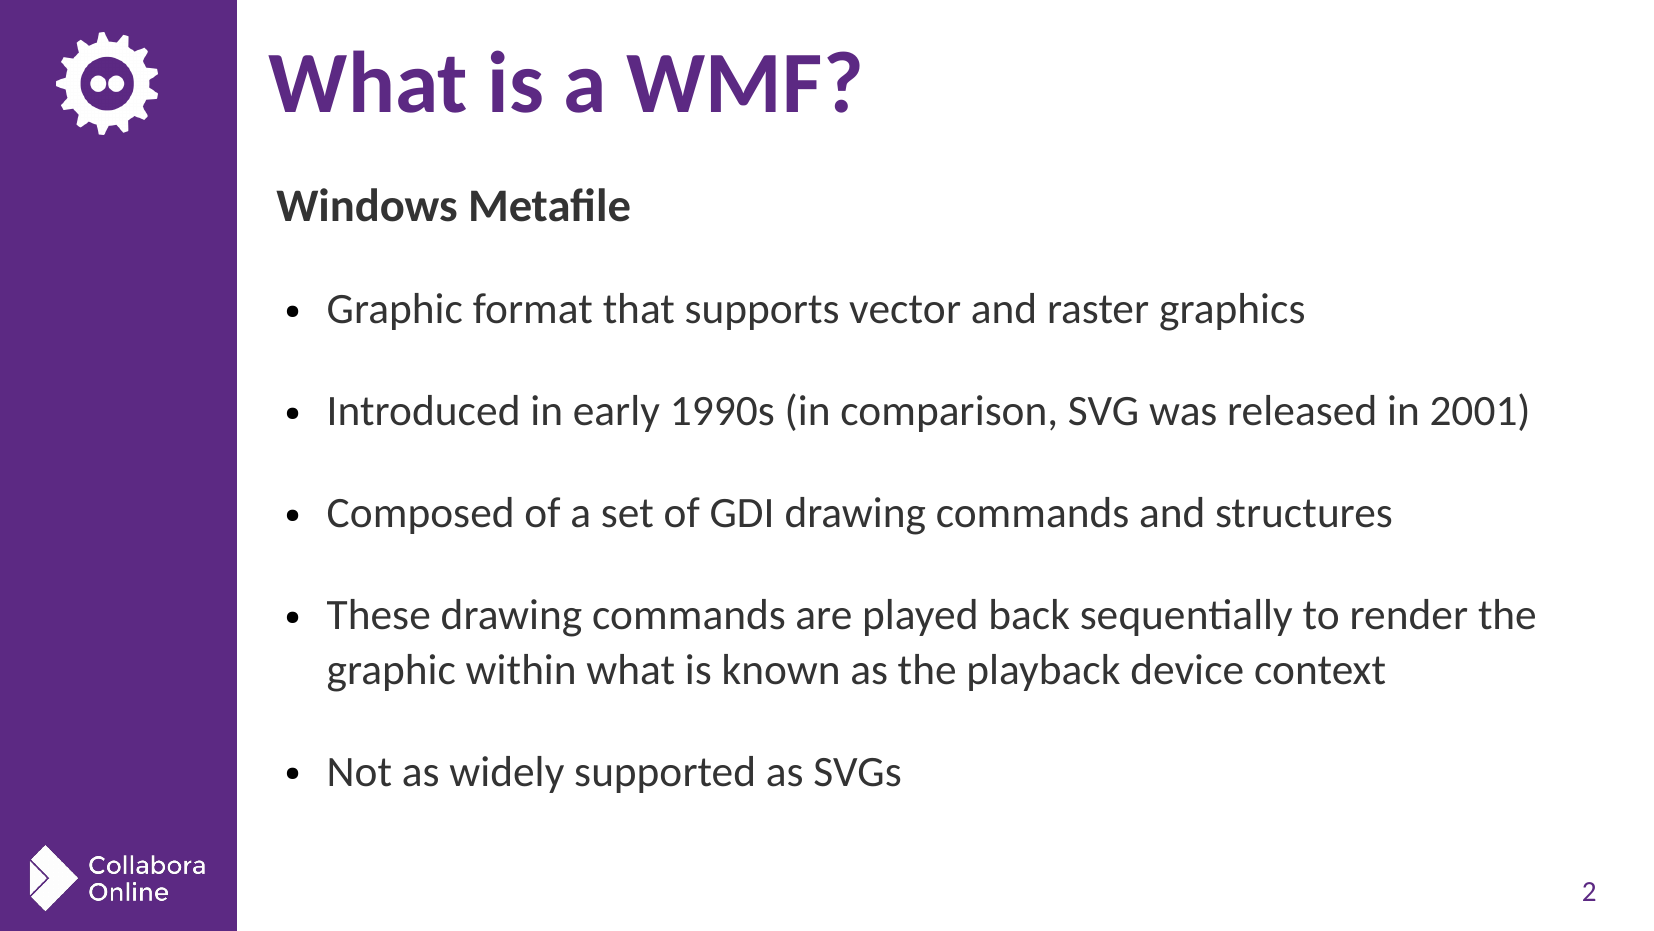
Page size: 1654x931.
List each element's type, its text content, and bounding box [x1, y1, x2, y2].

title What is a WMF? [268, 3, 1654, 135]
picture [56, 32, 158, 135]
list Windows Metafile Graphic format that supports vector and raster graphics Introduced in early 1990s (in comparison, SVG was released in 2001) Composed of a set of GDI drawing commands and structures These drawing commands are played back sequentially to render the graphic within what is known as the playback device context Not as widely supported as SVGs [270, 174, 1593, 813]
picture [25, 840, 209, 916]
